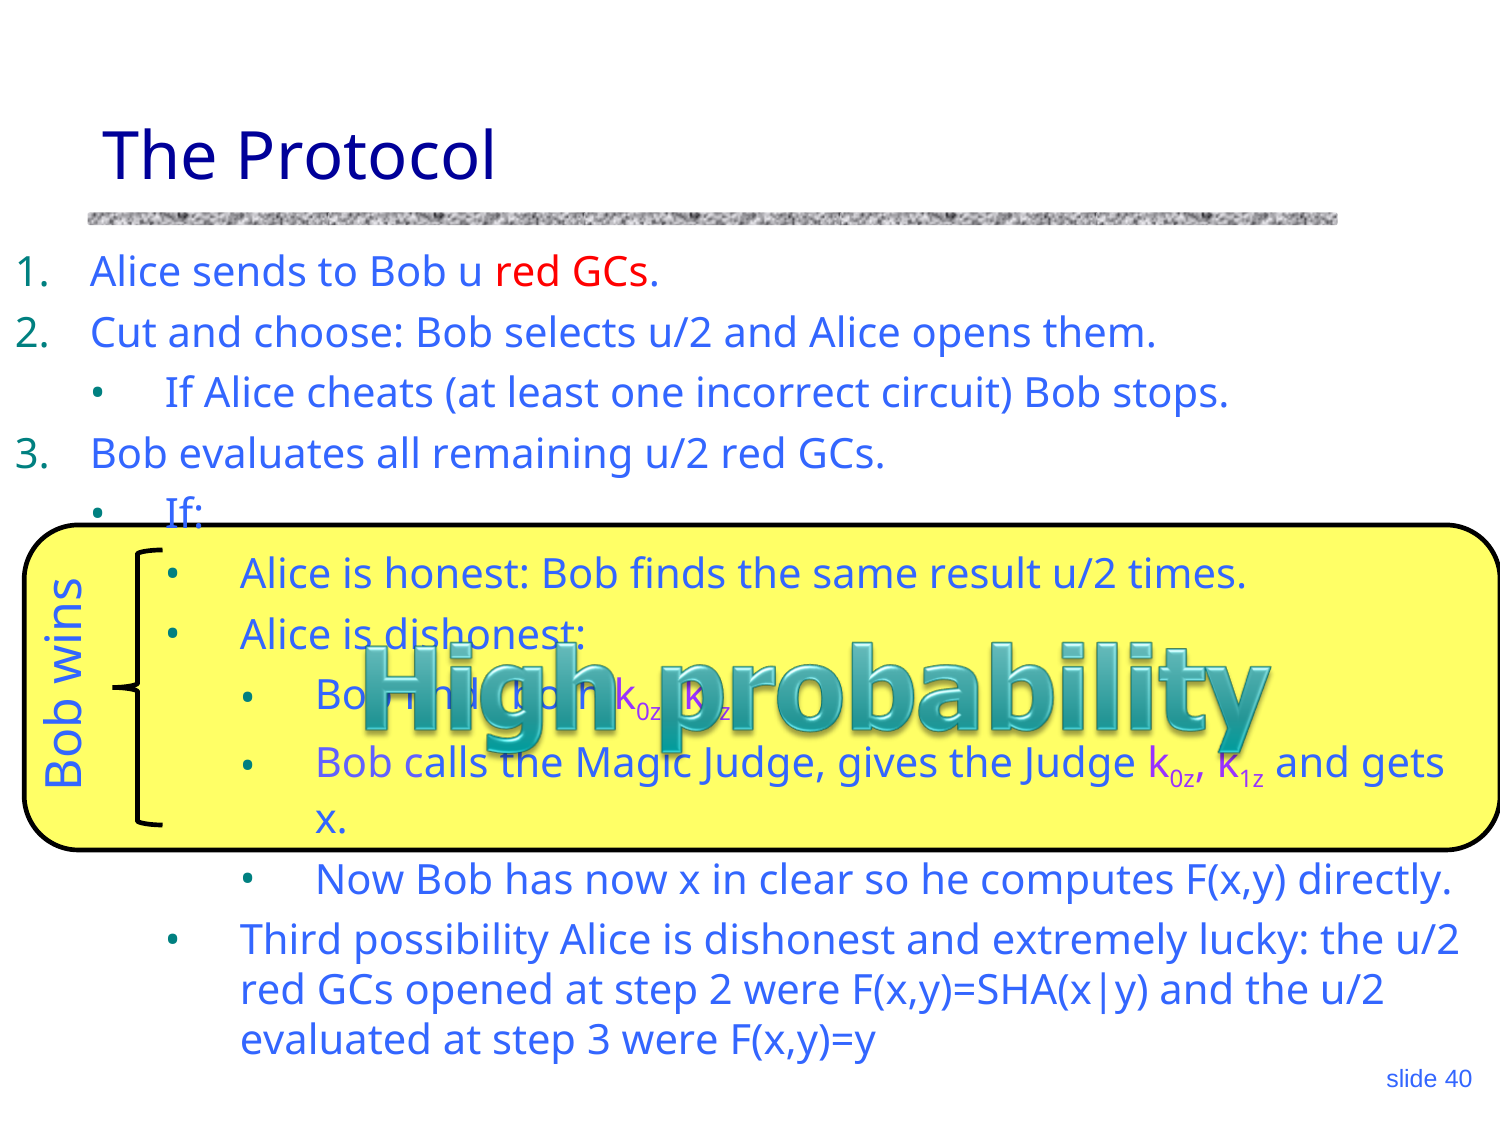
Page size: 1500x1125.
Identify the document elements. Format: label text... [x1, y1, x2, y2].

text_box slide <number> [1174, 1025, 1488, 1101]
text_box Alice sends to Bob u red GCs. Cut and choose: Bob selects u/2 and Alice opens them. If Alice cheats (at least one incorrect circuit) Bob stops. Bob evaluates all remaining u/2 red GCs. If: Alice is honest: Bob finds the same result u/2 times. Alice is dishonest: Bob finds both k0z, k1z. Bob calls the Magic Judge, gives the Judge k0z, k1z and gets x. Now Bob has now x in clear so he computes F(x,y) directly. Third possibility Alice is dishonest and extremely lucky: the u/2 red GCs opened at step 2 were F(x,y)=SHA(x|y) and the u/2 evaluated at step 3 were F(x,y)=y [0, 237, 1488, 1125]
text_box Bob wins [24, 562, 100, 807]
picture [280, 577, 1347, 835]
text_box [1488, 545, 1500, 830]
title The Protocol [87, 49, 1363, 201]
picture [87, 212, 1338, 226]
